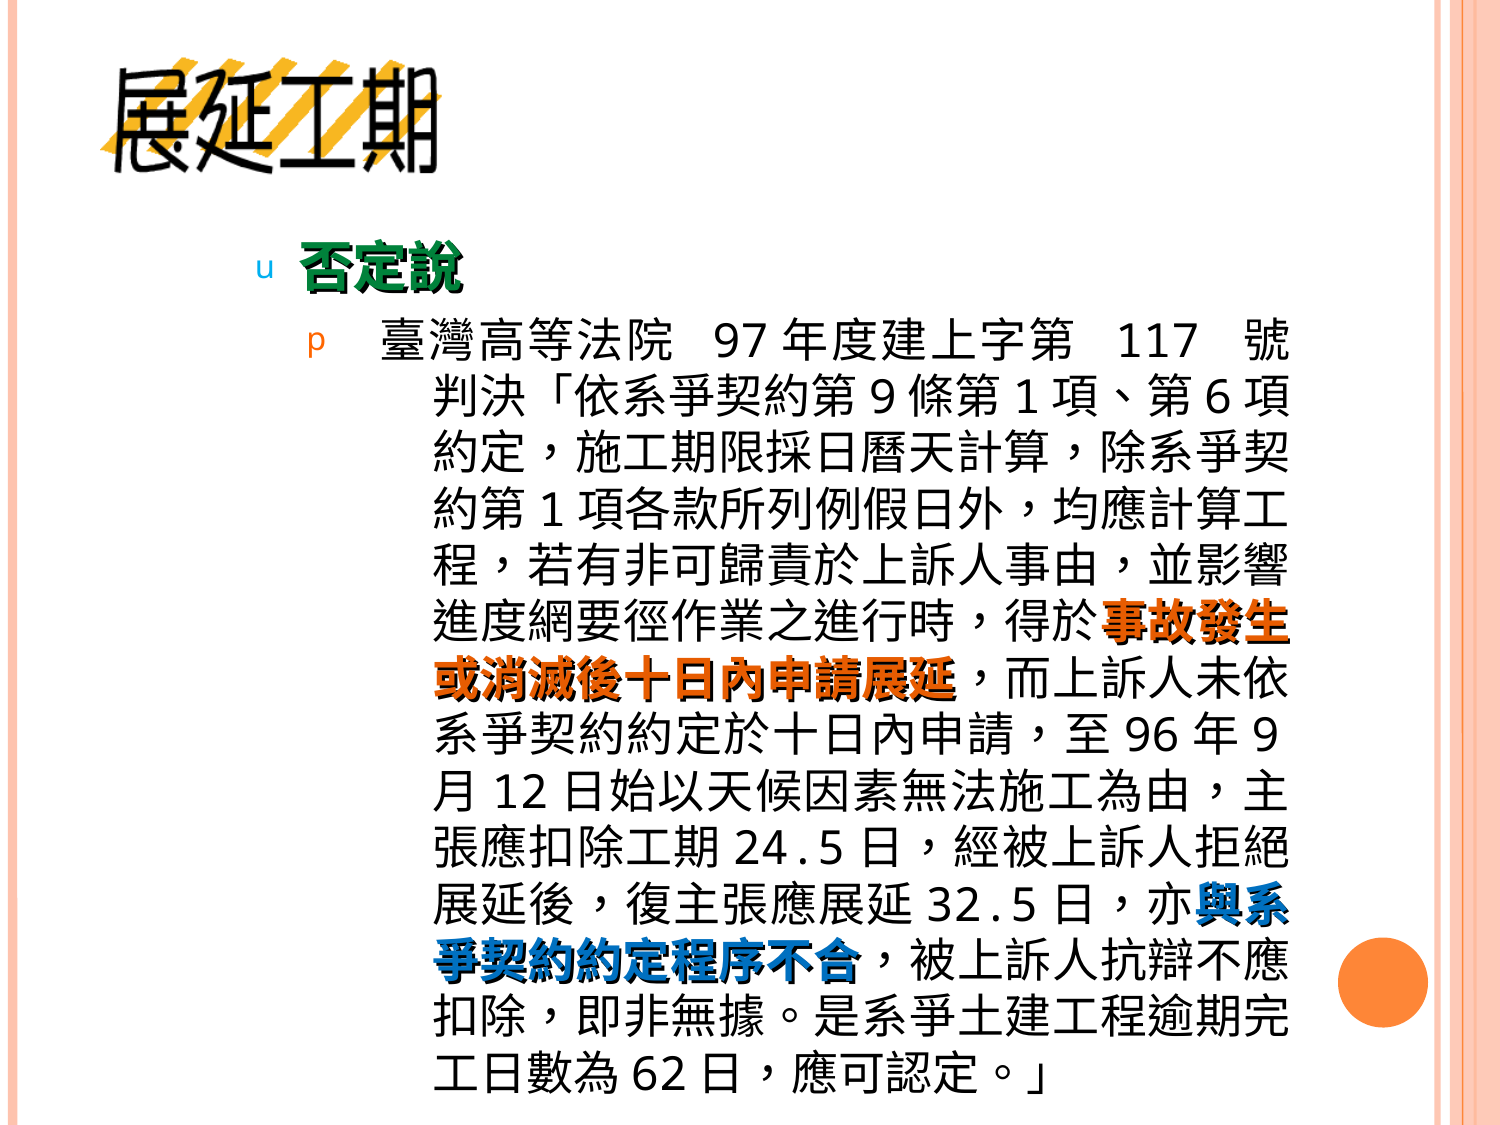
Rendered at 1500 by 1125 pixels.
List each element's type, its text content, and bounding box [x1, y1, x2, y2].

picture [100, 54, 449, 178]
list 否定說 臺灣高等法院 97年度建上字第 117 號判決「依系爭契約第9條第1項、第6項約定，施工期限採日曆天計算，除系爭契約第1項各款所列例假日外，均應計算工程，若有非可歸責於上訴人事由，並影響進度網要徑作業之進行時，得於事故發生或消滅後十日內申請展延，而上訴人未依系爭契約約定於十日內申請，至96年9月12日始以天候因素無法施工為由，主張應扣除工期24.5日，經被上訴人拒絕展延後，復主張應展延32.5日，亦與系爭契約約定程序不合，被上訴人抗辯不應扣除，即非無據。是系爭土建工程逾期完工日數為62日，應可認定。」 [29, 231, 1306, 1125]
